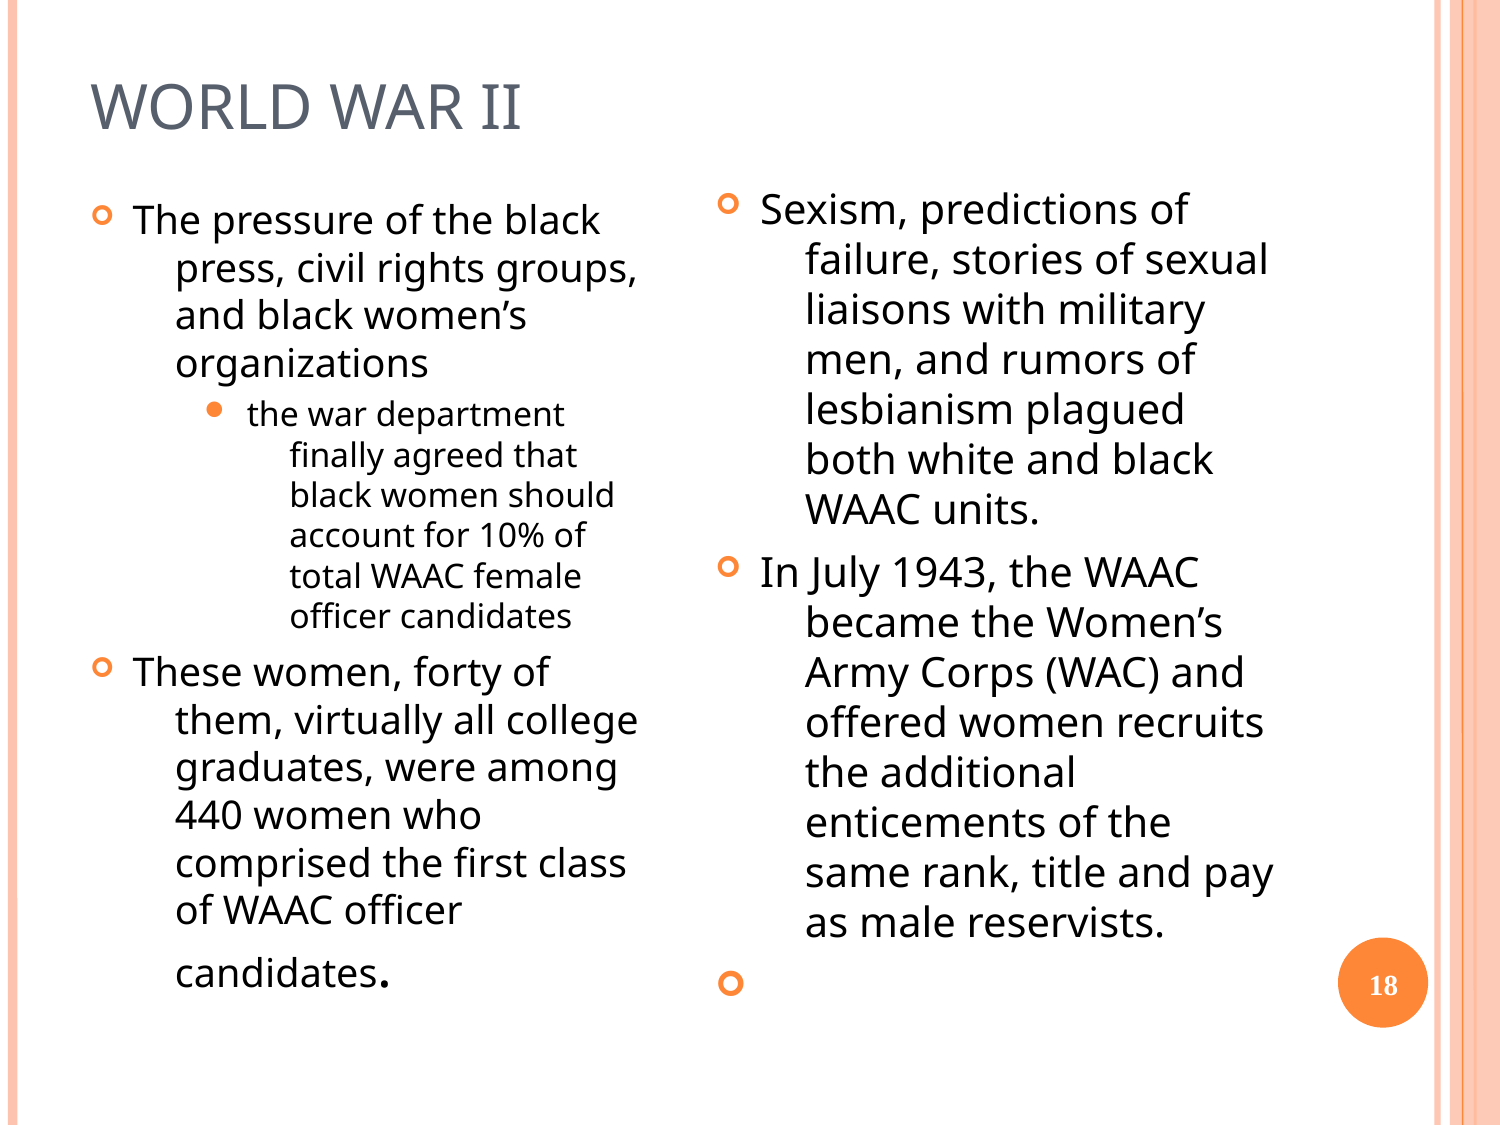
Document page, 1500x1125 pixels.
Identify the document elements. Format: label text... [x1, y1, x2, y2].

title World War II [75, 45, 1300, 150]
list Sexism, predictions of failure, stories of sexual liaisons with military men, and rumors of lesbianism plagued both white and black WAAC units. In July 1943, the WAAC became the Women’s Army Corps (WAC) and offered women recruits the additional enticements of the same rank, title and pay as male reservists. [700, 174, 1301, 1013]
text_box [1333, 940, 1434, 1027]
list The pressure of the black press, civil rights groups, and black women’s organizations the war department finally agreed that black women should account for 10% of total WAAC female officer candidates These women, forty of them, virtually all college graduates, were among 440 women who comprised the first class of WAAC officer candidates. [75, 187, 676, 1013]
